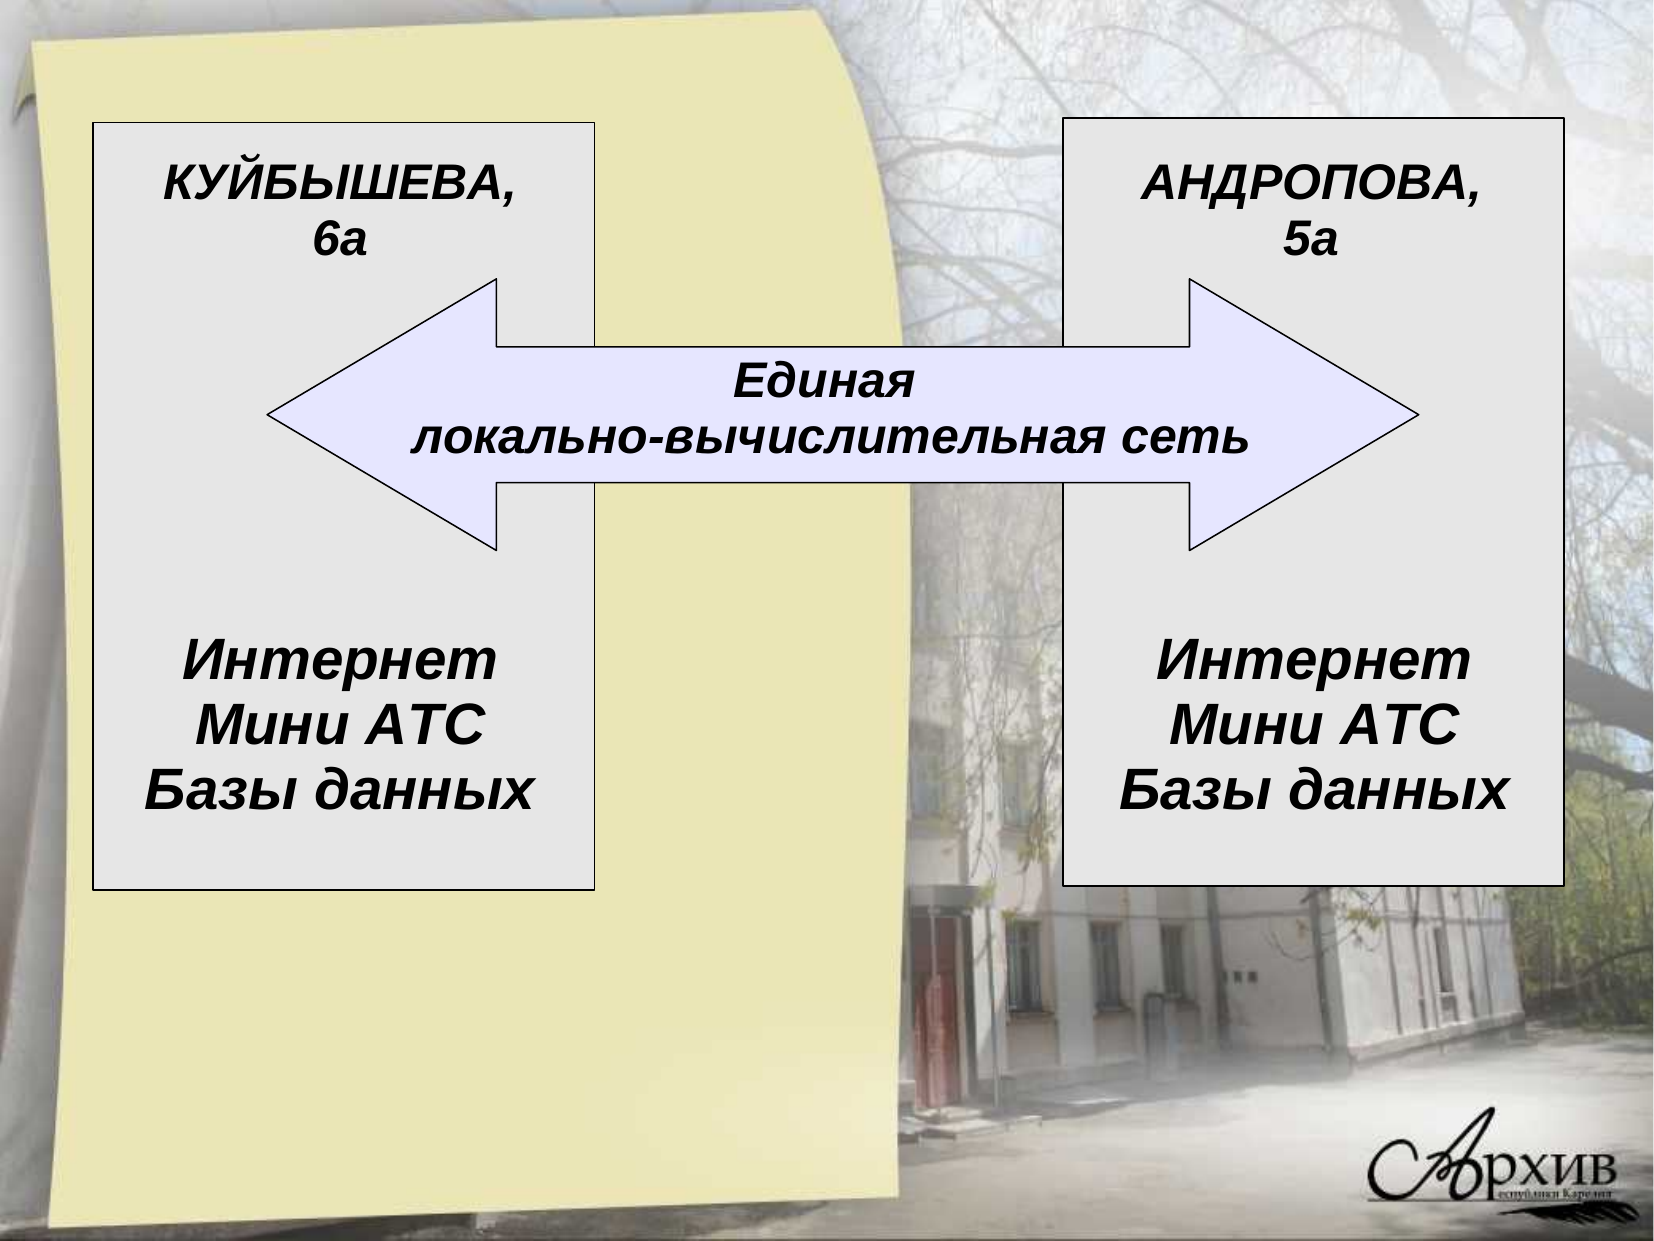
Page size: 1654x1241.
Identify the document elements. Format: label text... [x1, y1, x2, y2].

text_box КУЙБЫШЕВА, 6а [118, 147, 563, 325]
text_box АНДРОПОВА, 5а [1092, 147, 1532, 296]
text_box Единая локально-вычислительная сеть [320, 345, 1344, 482]
text_box Интернет Мини АТС Базы данных [1092, 620, 1537, 1009]
text_box Интернет Мини АТС Базы данных [118, 620, 563, 1050]
picture [0, 0, 1654, 1241]
text_box [93, 118, 1565, 891]
